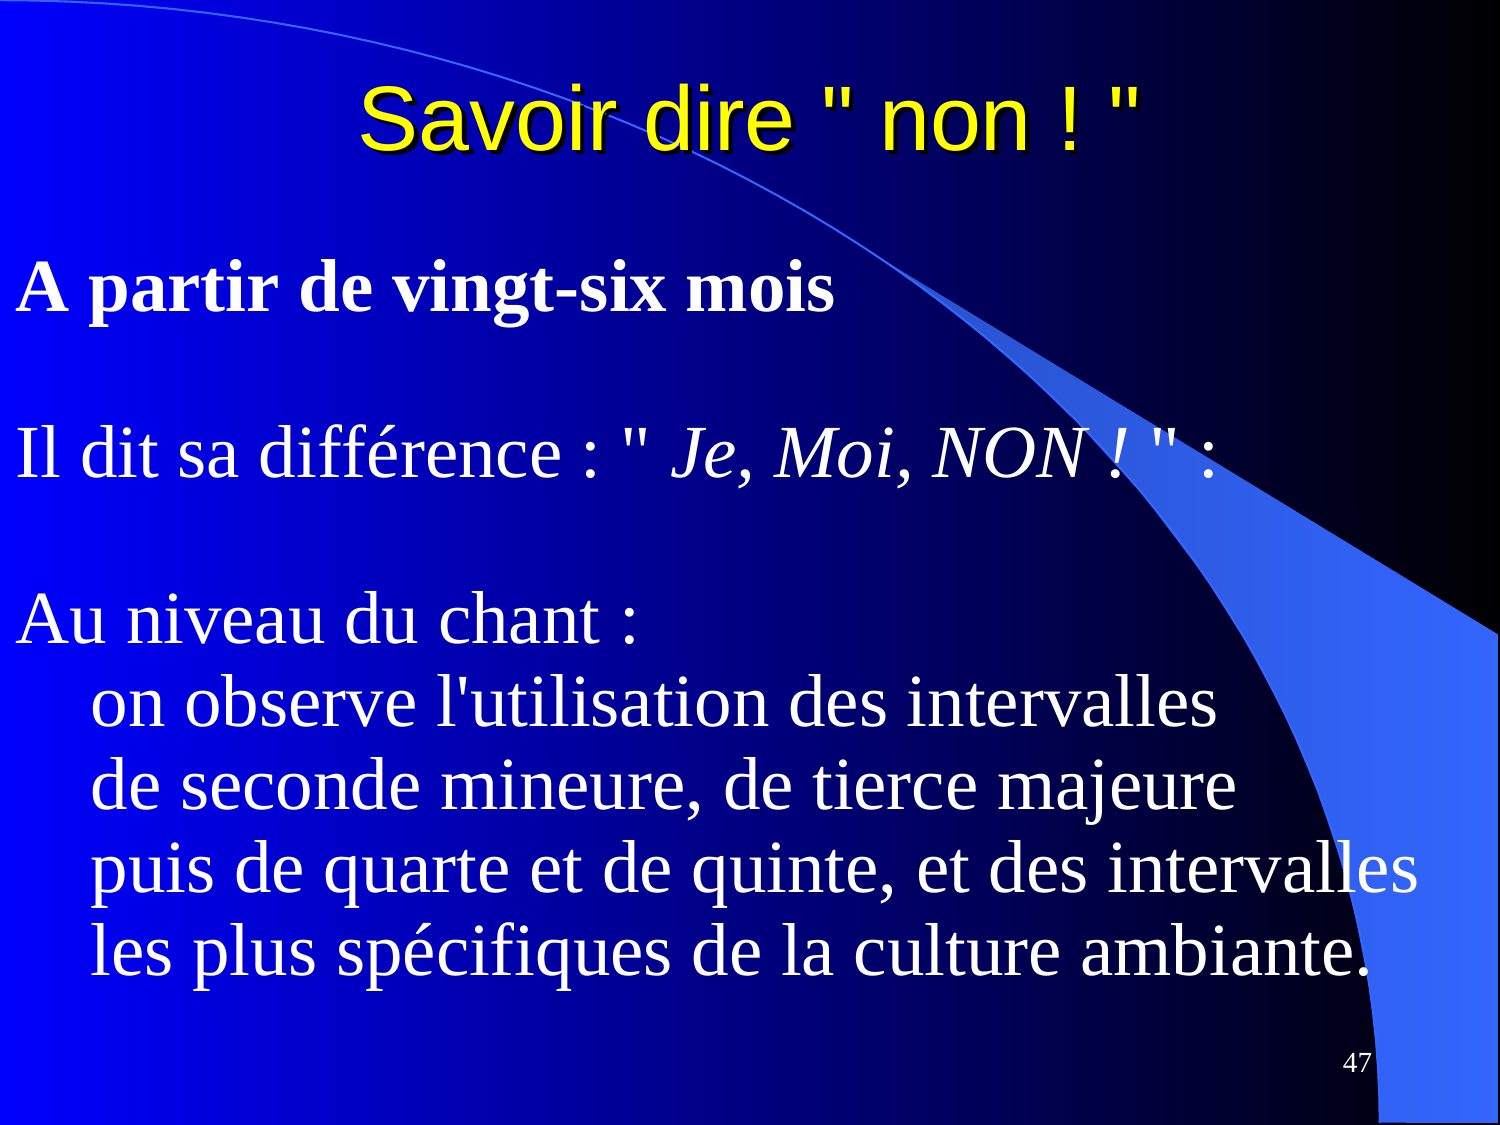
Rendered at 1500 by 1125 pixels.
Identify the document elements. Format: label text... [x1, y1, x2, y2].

title Savoir dire " non ! " [112, 24, 1388, 213]
text_box A partir de vingt-six mois Il dit sa différence : " Je, Moi, NON ! " : Au niveau du chant : on observe l'utilisation des intervalles de seconde mineure, de tierce majeure puis de quarte et de quinte, et des intervalles les plus spécifiques de la culture ambiante. [0, 237, 1436, 1000]
